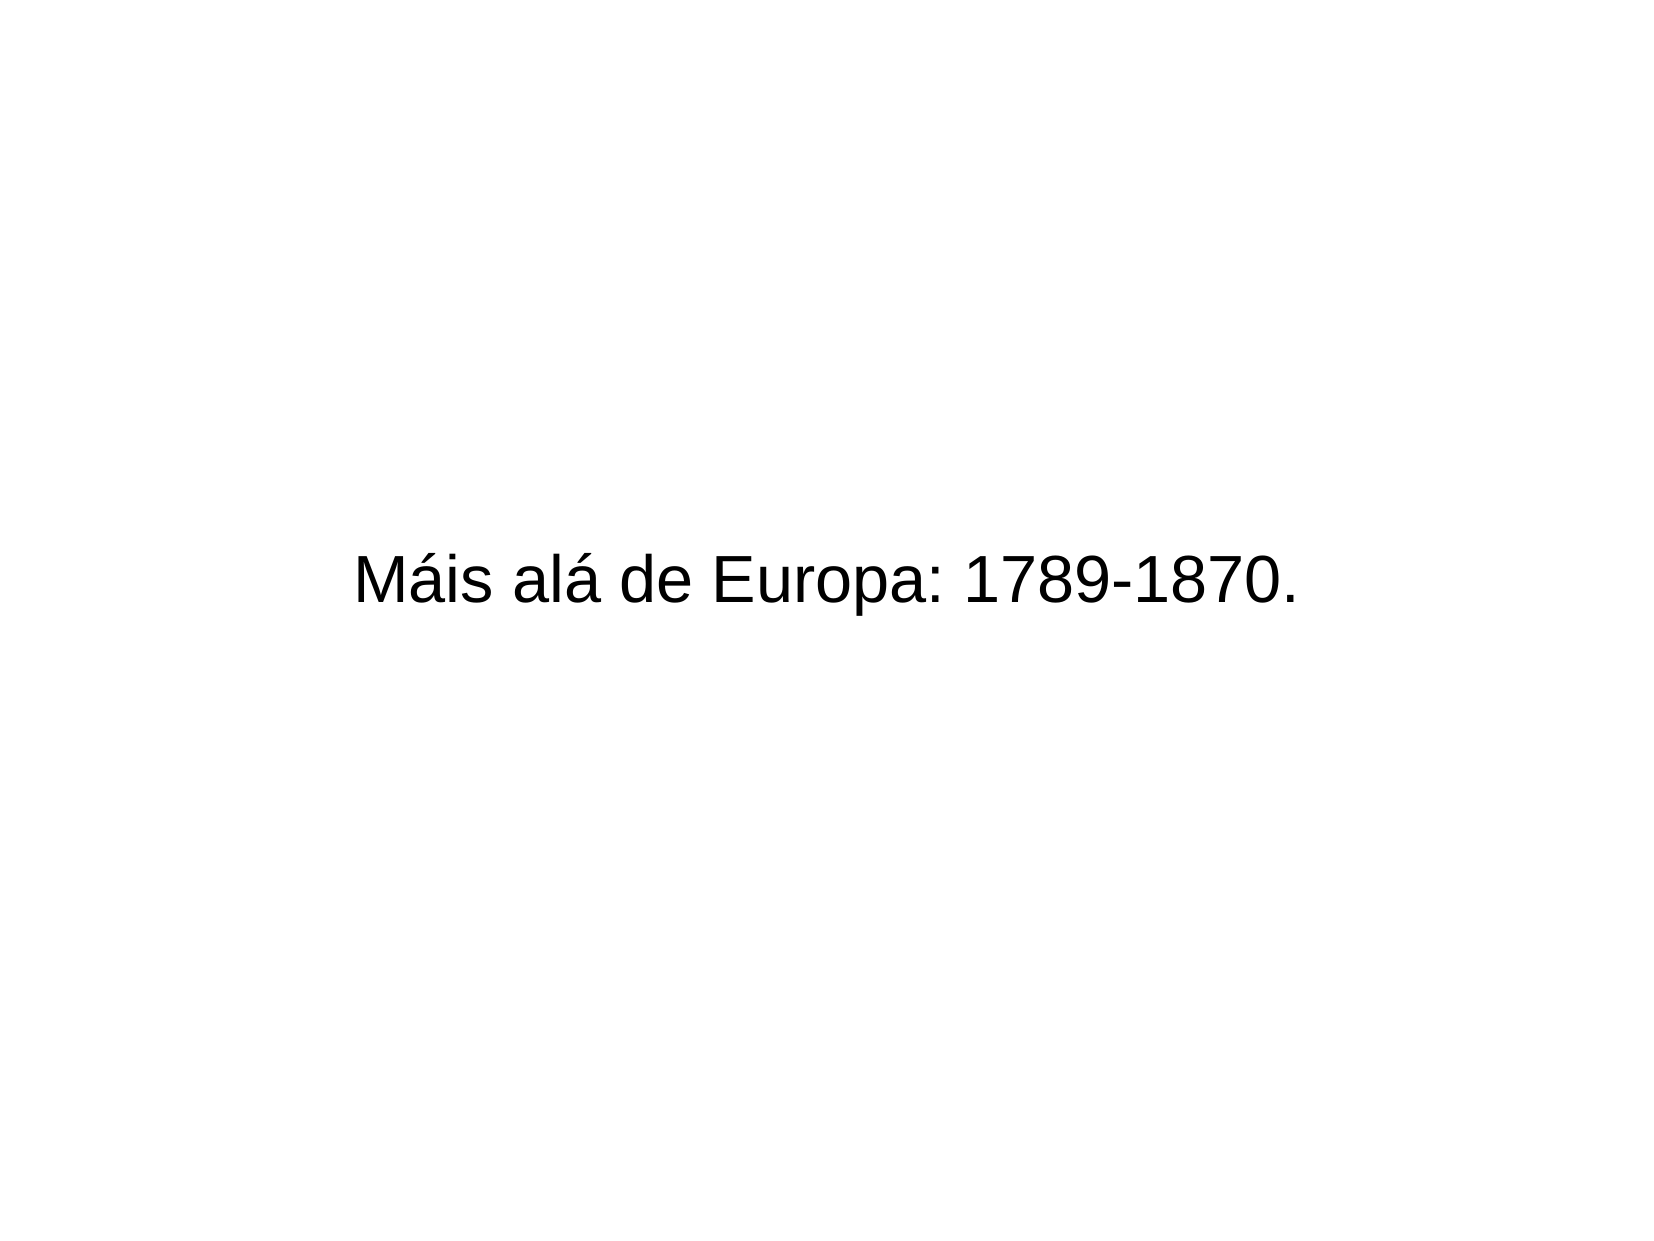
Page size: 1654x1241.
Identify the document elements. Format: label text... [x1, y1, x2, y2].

subtitle Máis alá de Europa: 1789-1870. [82, 49, 1571, 1109]
